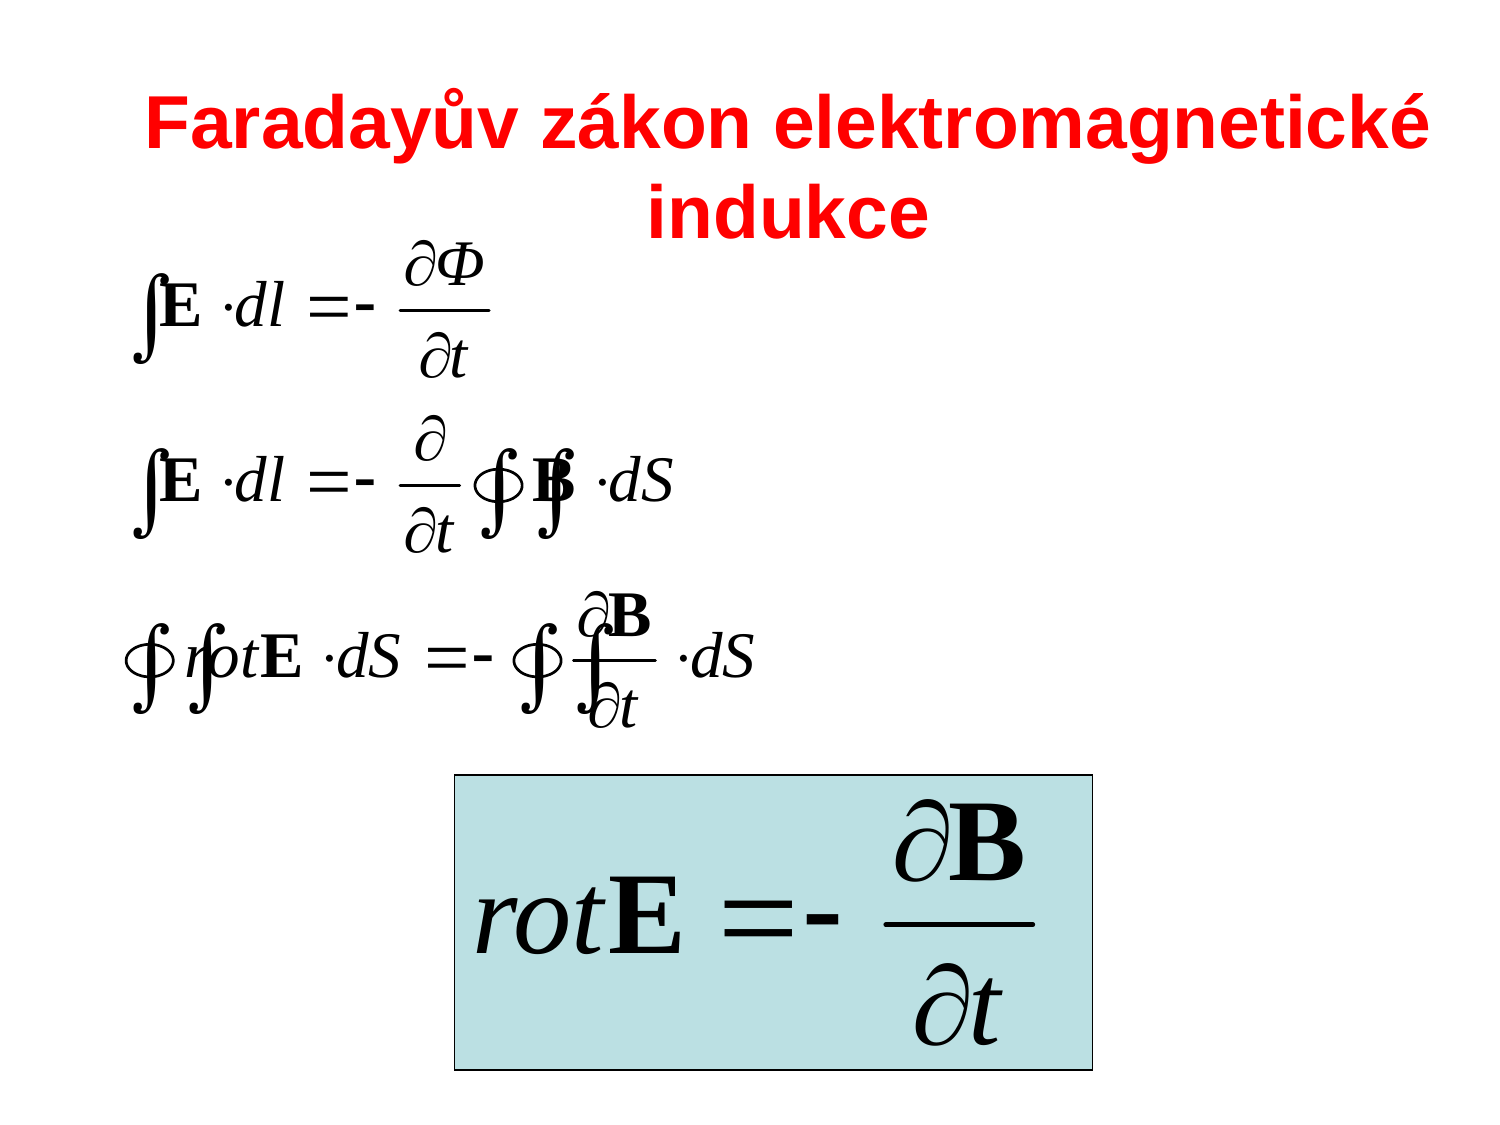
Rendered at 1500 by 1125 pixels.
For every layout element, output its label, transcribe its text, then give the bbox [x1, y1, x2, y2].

chart [454, 769, 1058, 1071]
chart [112, 220, 774, 741]
text_box [1058, 774, 1093, 1071]
text_box Faradayův zákon elektromagnetické indukce [76, 66, 1500, 262]
